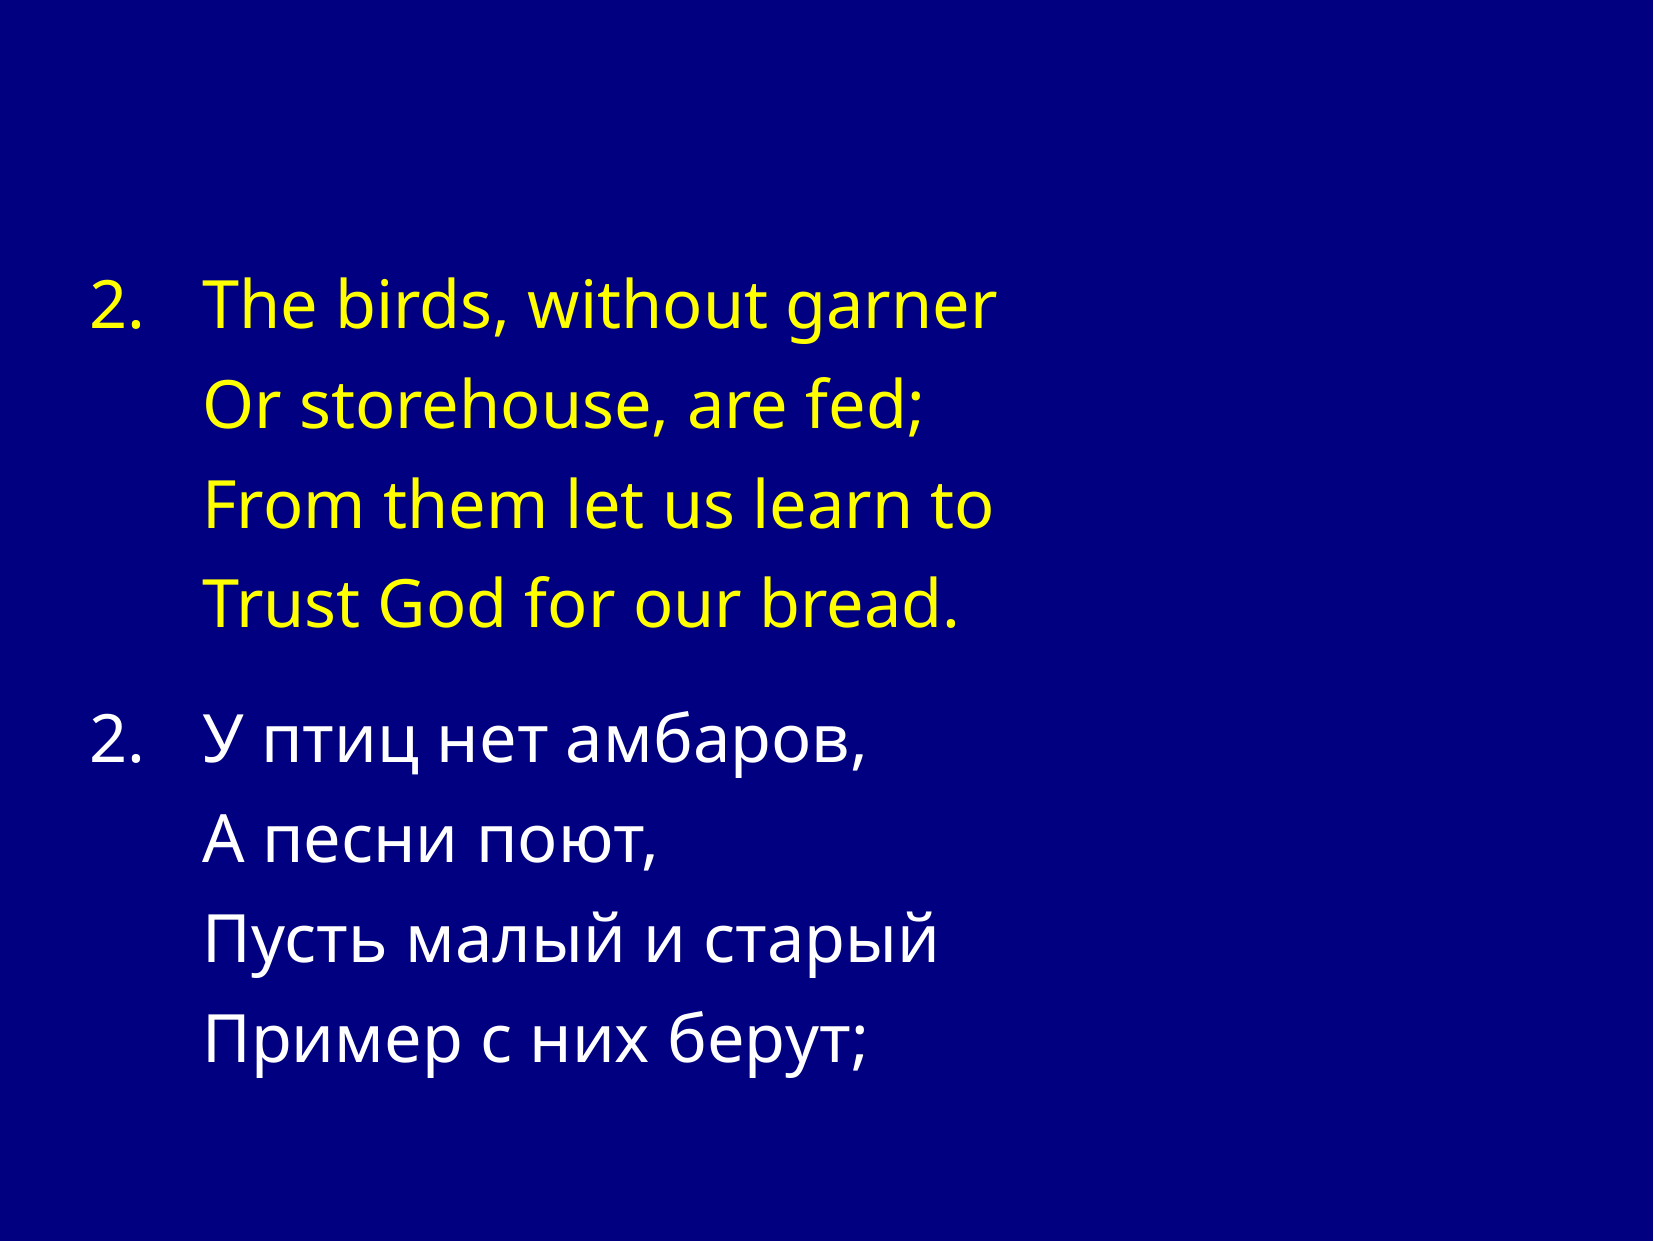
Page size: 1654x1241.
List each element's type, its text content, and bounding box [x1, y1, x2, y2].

text_box 2. У птиц нет амбаров, А песни поют, Пусть малый и старый Пример с них берут; [75, 675, 1576, 1163]
text_box 2. The birds, without garner Or storehouse, are fed; From them let us learn to Trust God for our bread. [75, 150, 1576, 638]
